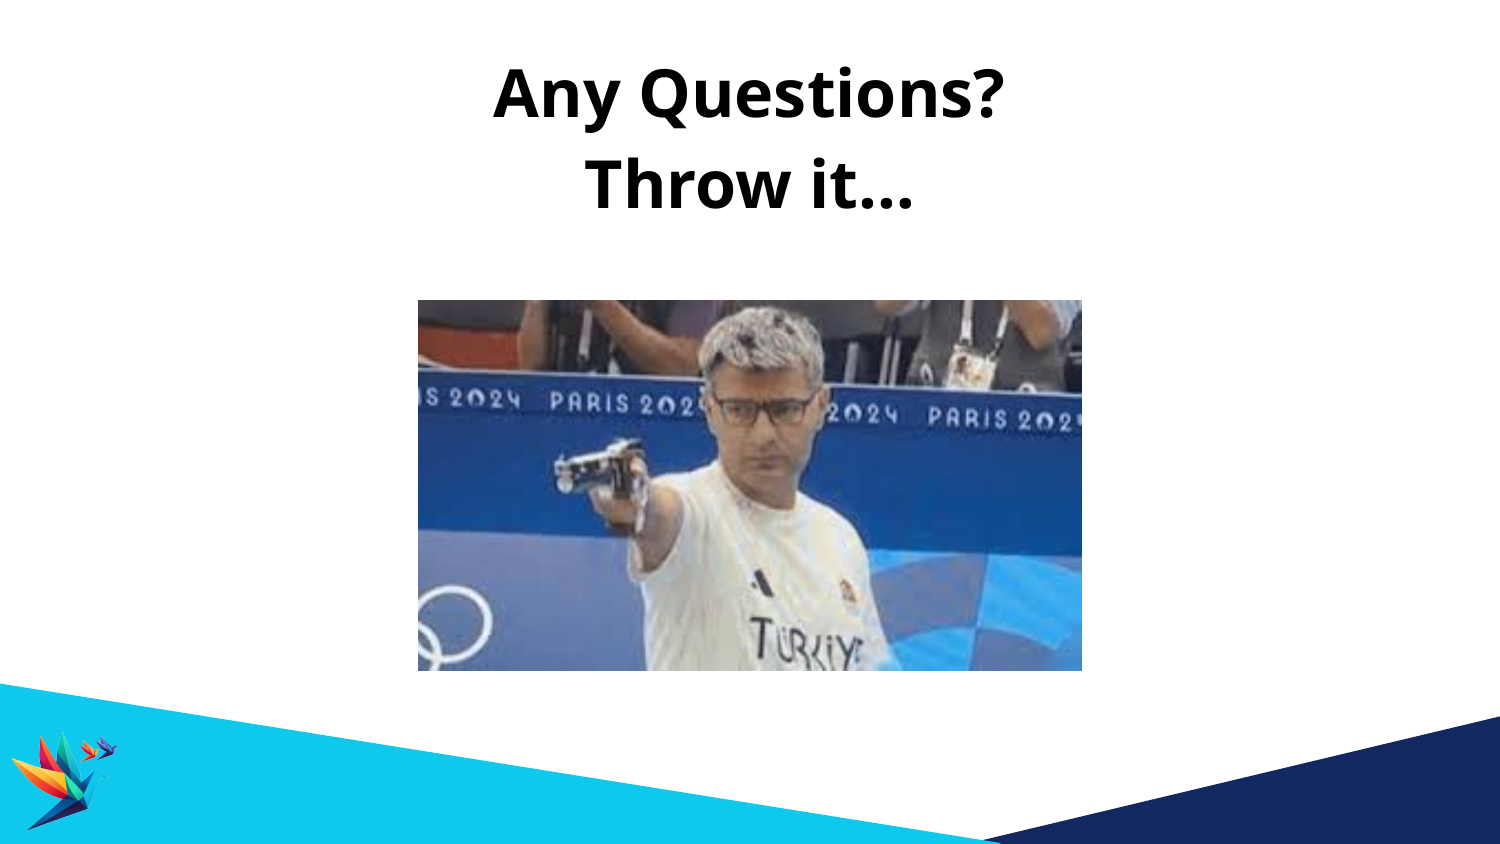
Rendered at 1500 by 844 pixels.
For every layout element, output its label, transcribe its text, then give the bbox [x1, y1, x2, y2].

title Any Questions? Throw it… [51, 31, 1449, 245]
picture [418, 300, 1082, 671]
picture [0, 717, 127, 844]
